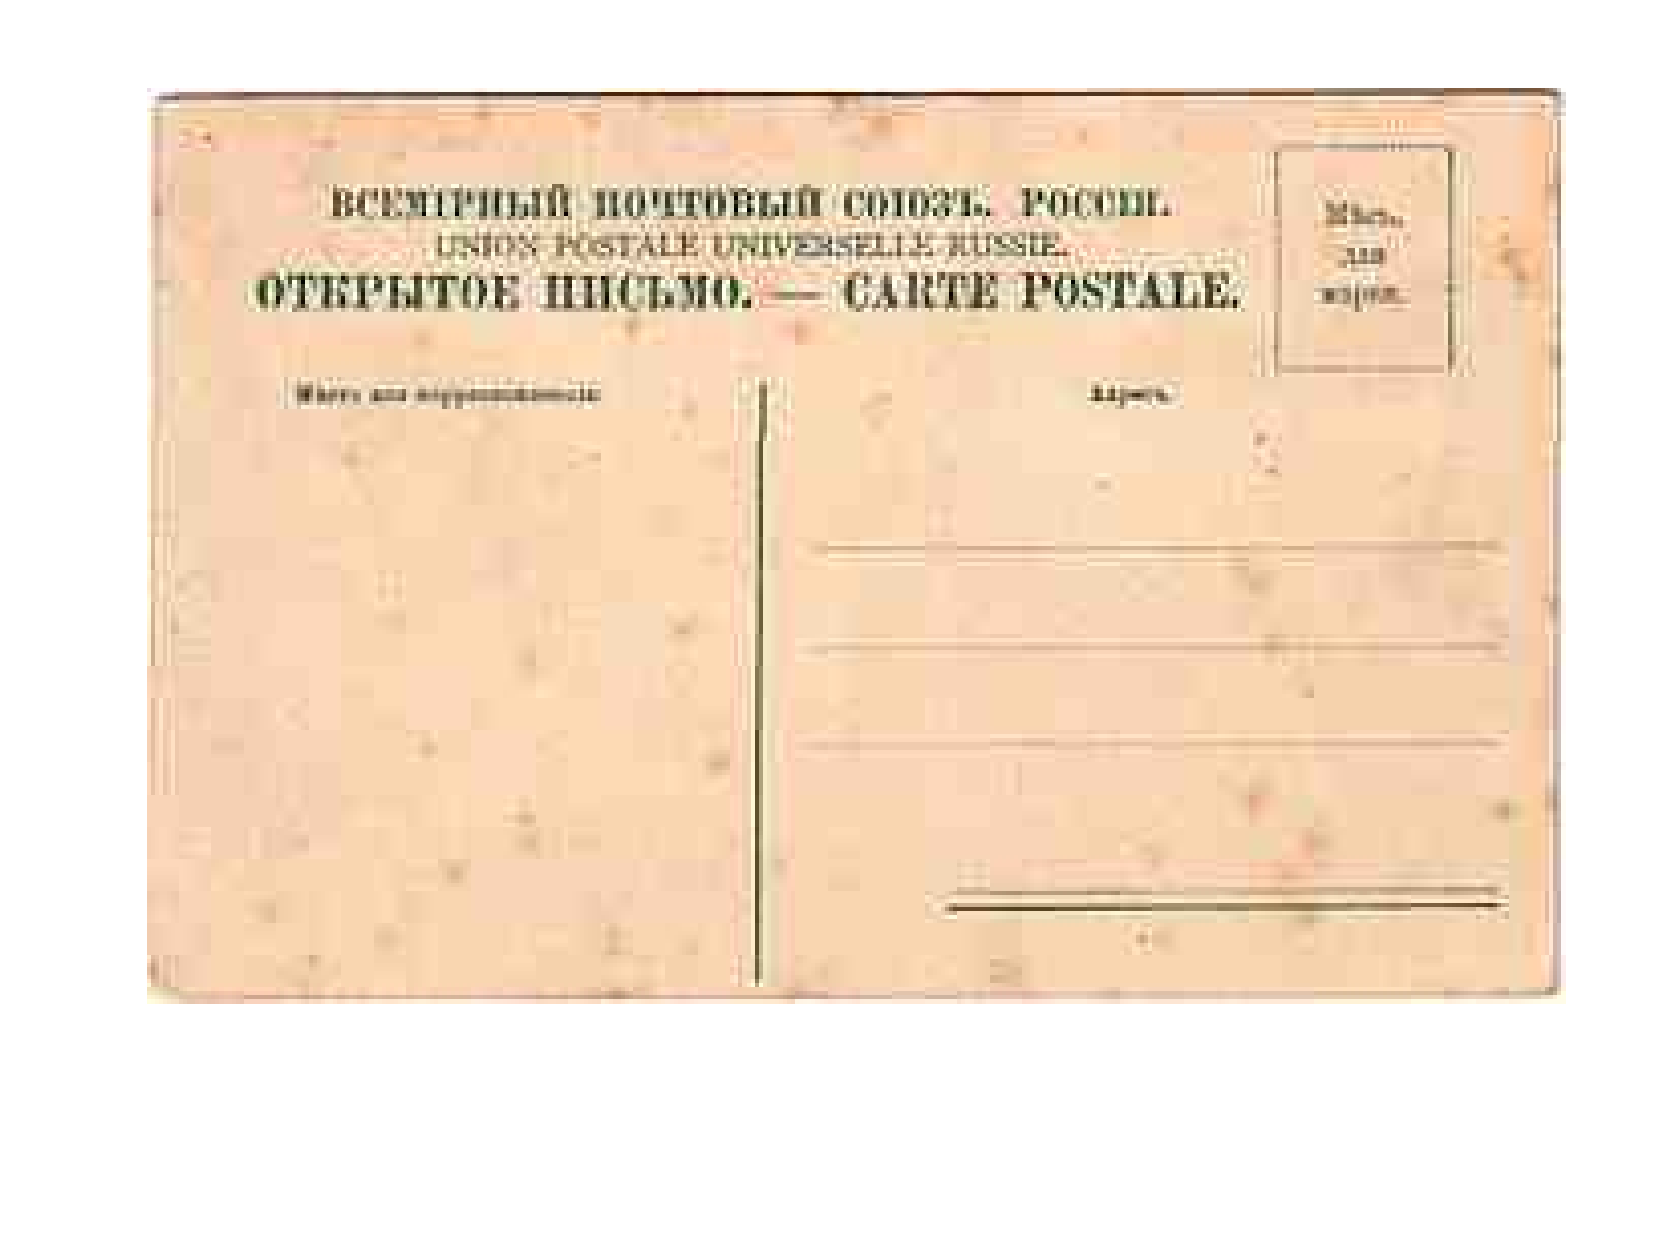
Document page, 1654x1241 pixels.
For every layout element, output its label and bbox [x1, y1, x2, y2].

picture [147, 88, 1566, 1004]
